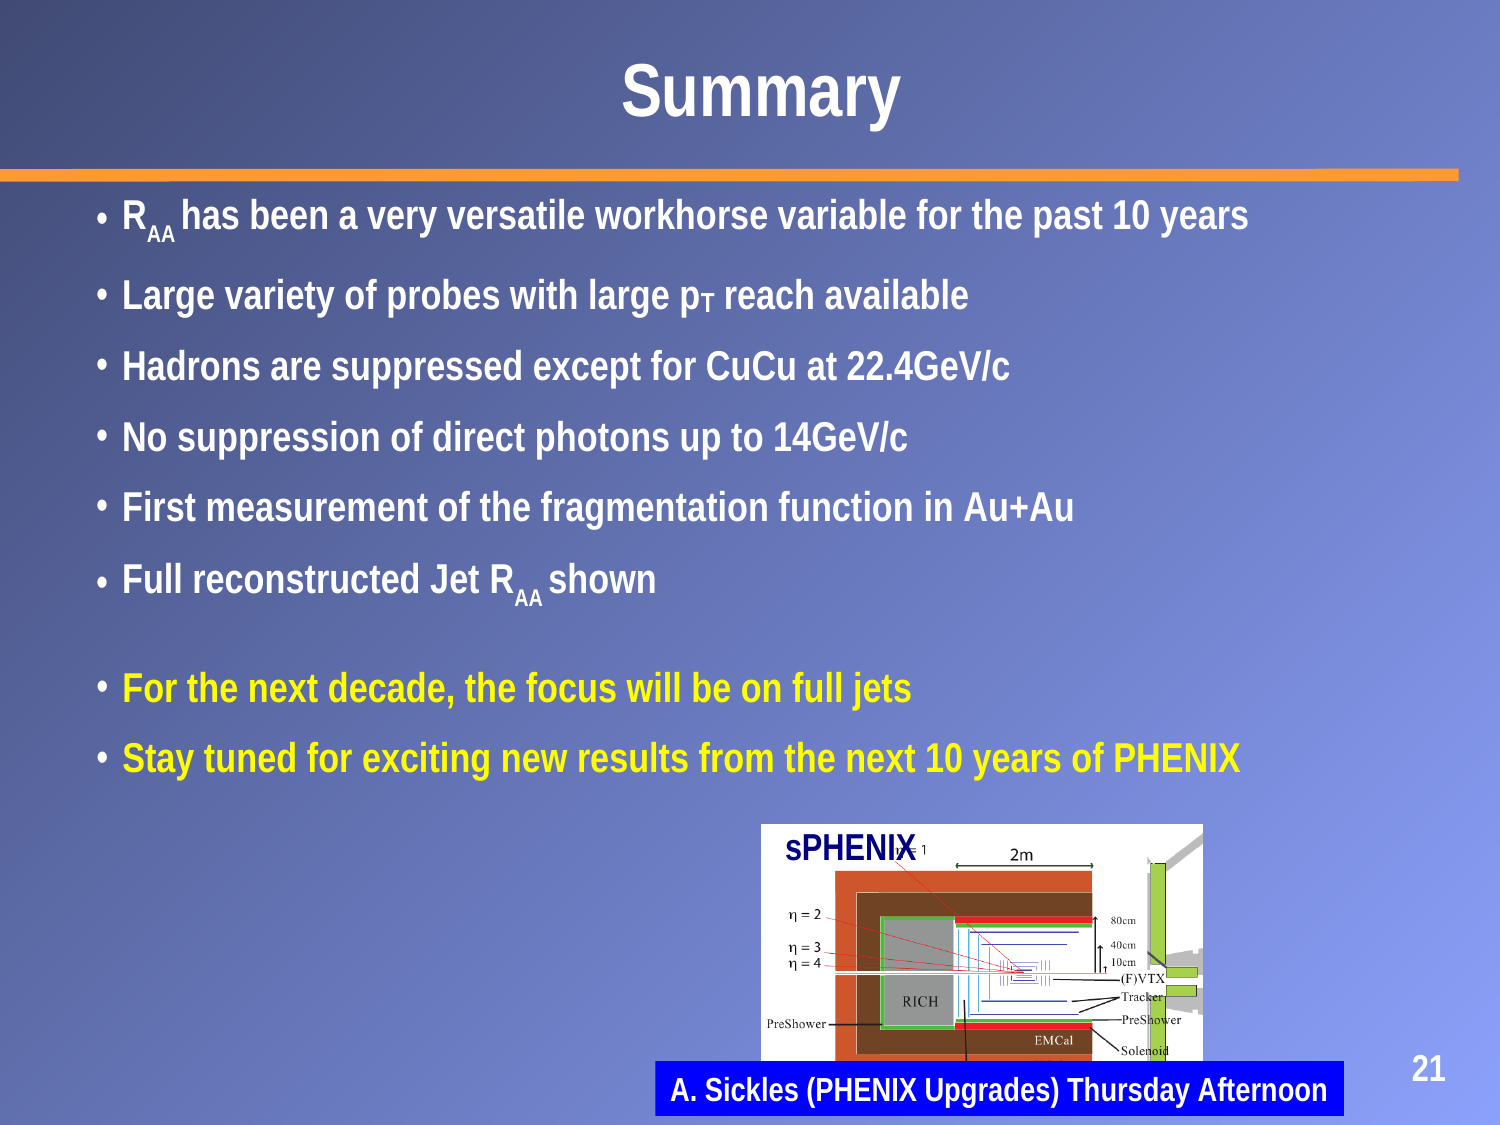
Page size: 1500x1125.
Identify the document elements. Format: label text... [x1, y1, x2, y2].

text_box For the next decade, the focus will be on full jets Stay tuned for exciting new results from the next 10 years of PHENIX [63, 648, 1388, 826]
text_box A. Sickles (PHENIX Upgrades) Thursday Afternoon [655, 1061, 1344, 1116]
title Summary [137, 49, 1386, 148]
picture [761, 826, 1203, 1061]
text_box sPHENIX [770, 826, 942, 887]
text_box RAA has been a very versatile workhorse variable for the past 10 years Large variety of probes with large pT reach available Hadrons are suppressed except for CuCu at 22.4GeV/c No suppression of direct photons up to 14GeV/c First measurement of the fragmentation function in Au+Au Full reconstructed Jet RAA shown [63, 173, 1426, 620]
